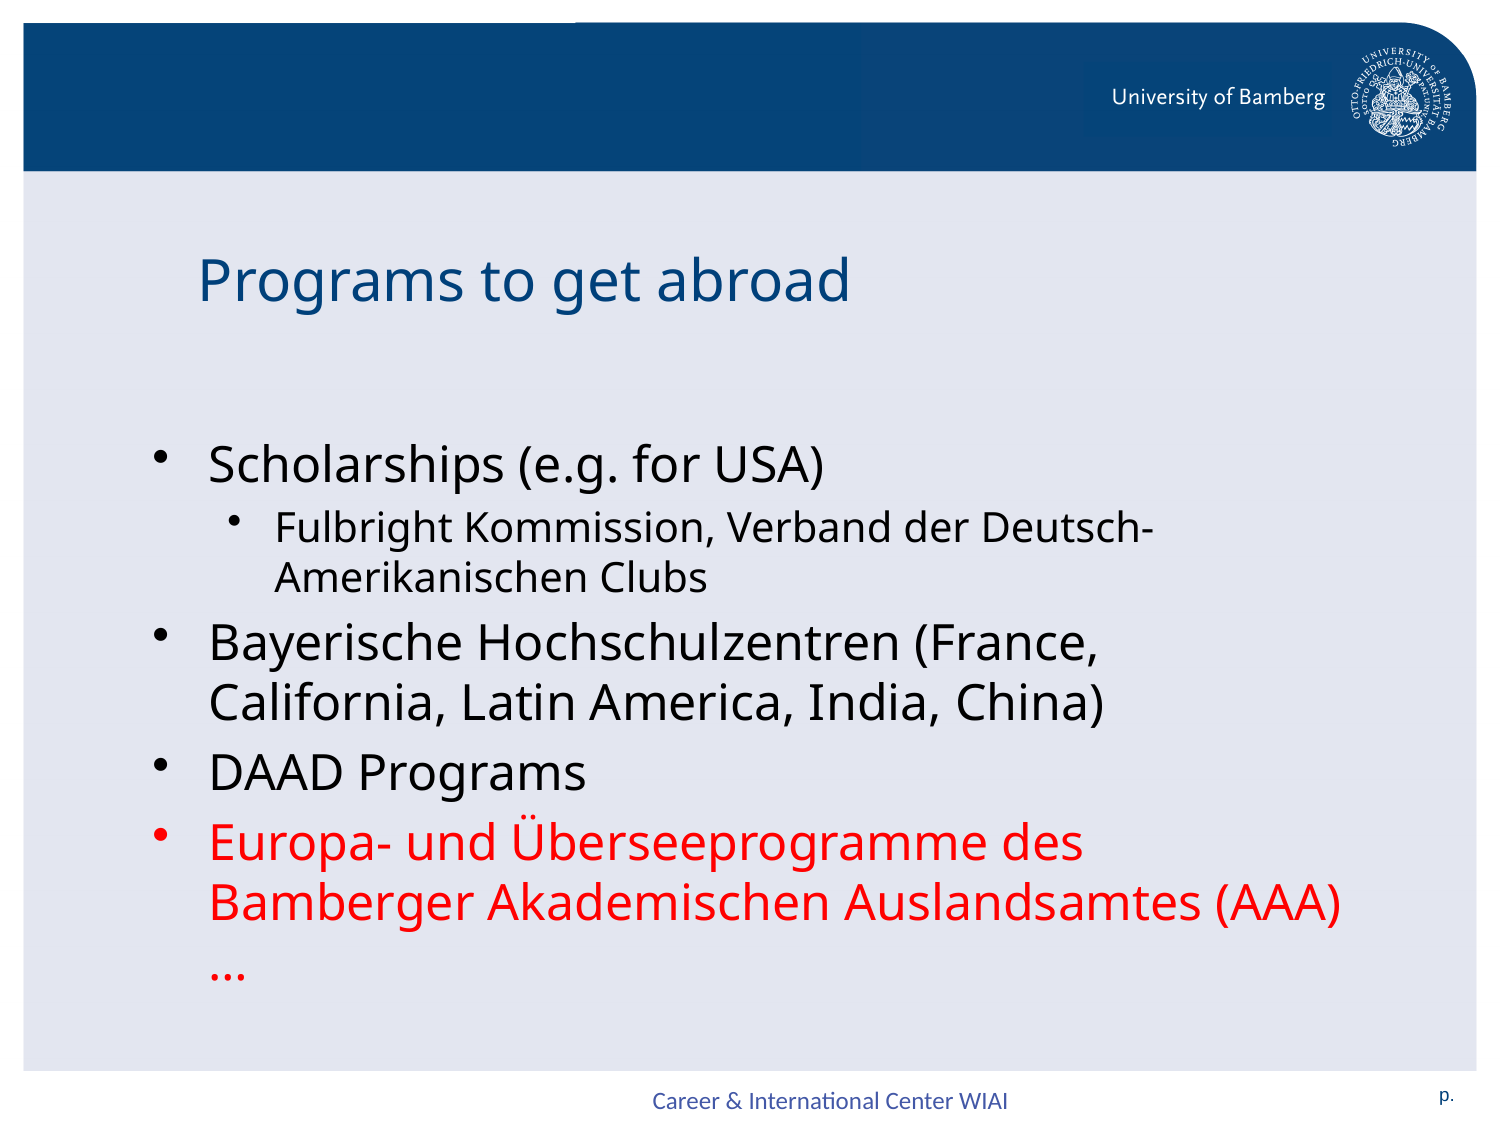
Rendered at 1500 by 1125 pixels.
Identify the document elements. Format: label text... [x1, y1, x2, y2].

list Scholarships (e.g. for USA) Fulbright Kommission, Verband der Deutsch-Amerikanischen Clubs Bayerische Hochschulzentren (France, California, Latin America, India, China) DAAD Programs Europa- und Überseeprogramme des Bamberger Akademischen Auslandsamtes (AAA) … [137, 425, 1363, 888]
picture [0, 0, 1500, 1125]
title Programs to get abroad [183, 242, 1045, 314]
